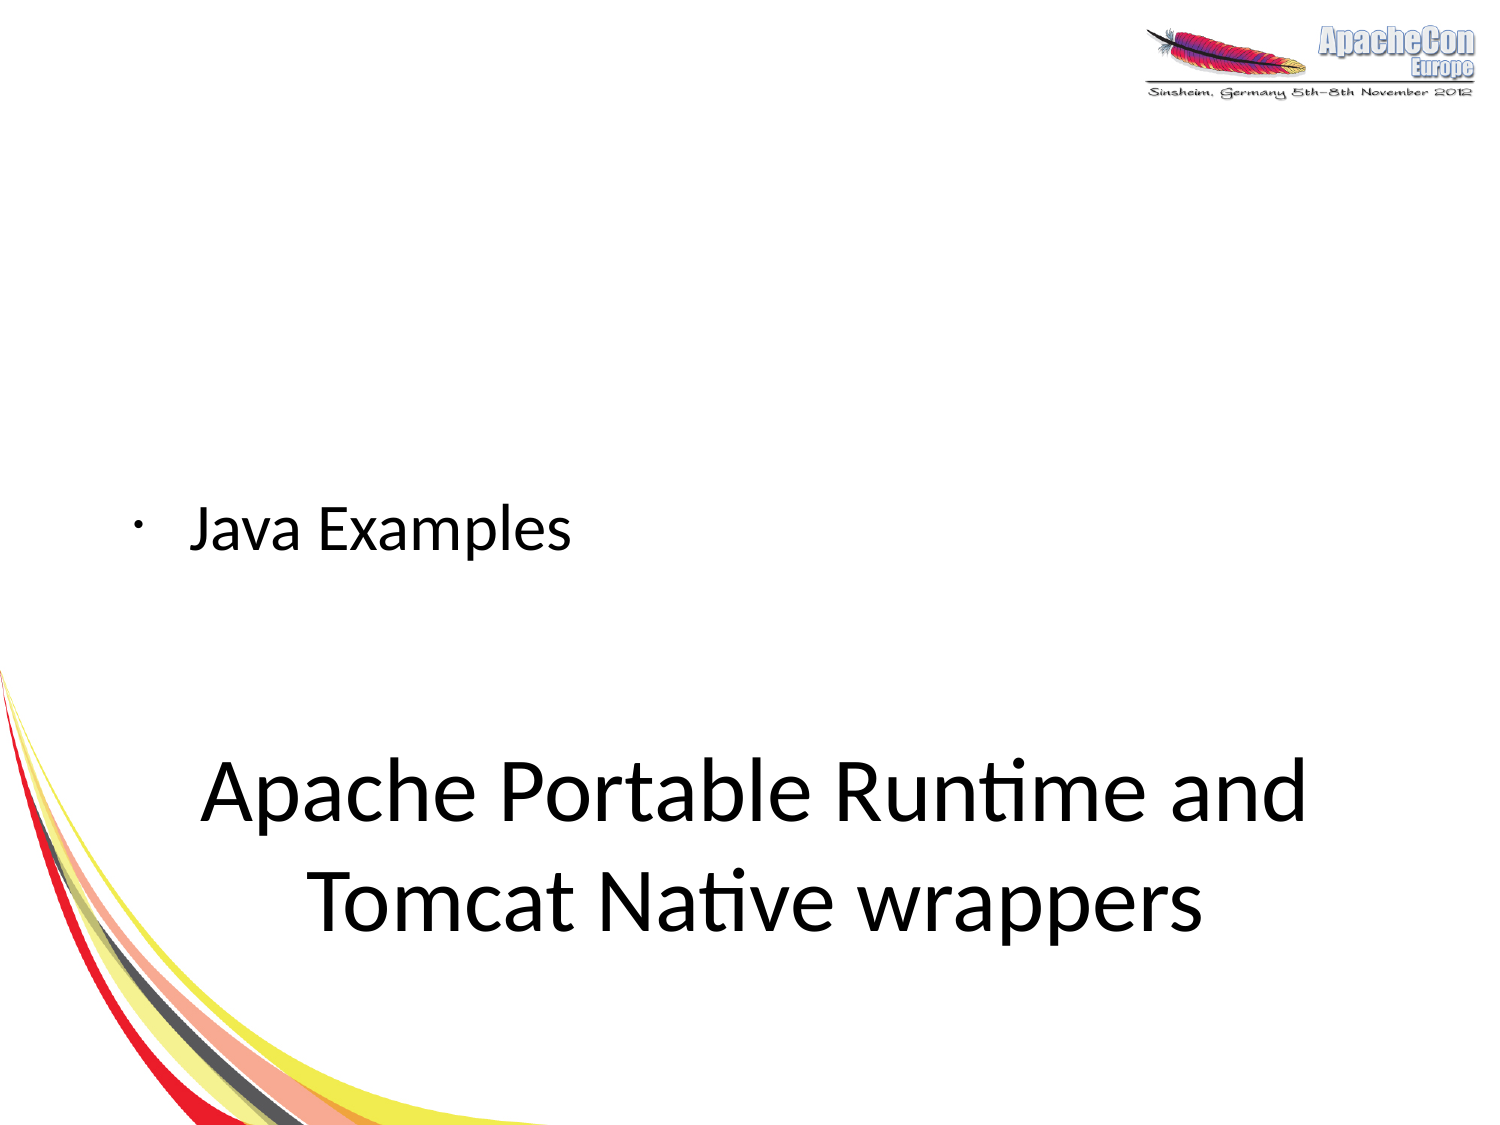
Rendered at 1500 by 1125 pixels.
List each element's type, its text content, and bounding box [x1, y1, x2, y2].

list Java Examples [118, 476, 1394, 723]
picture [0, 0, 1500, 1125]
title Apache Portable Runtime and Tomcat Native wrappers [118, 723, 1394, 947]
